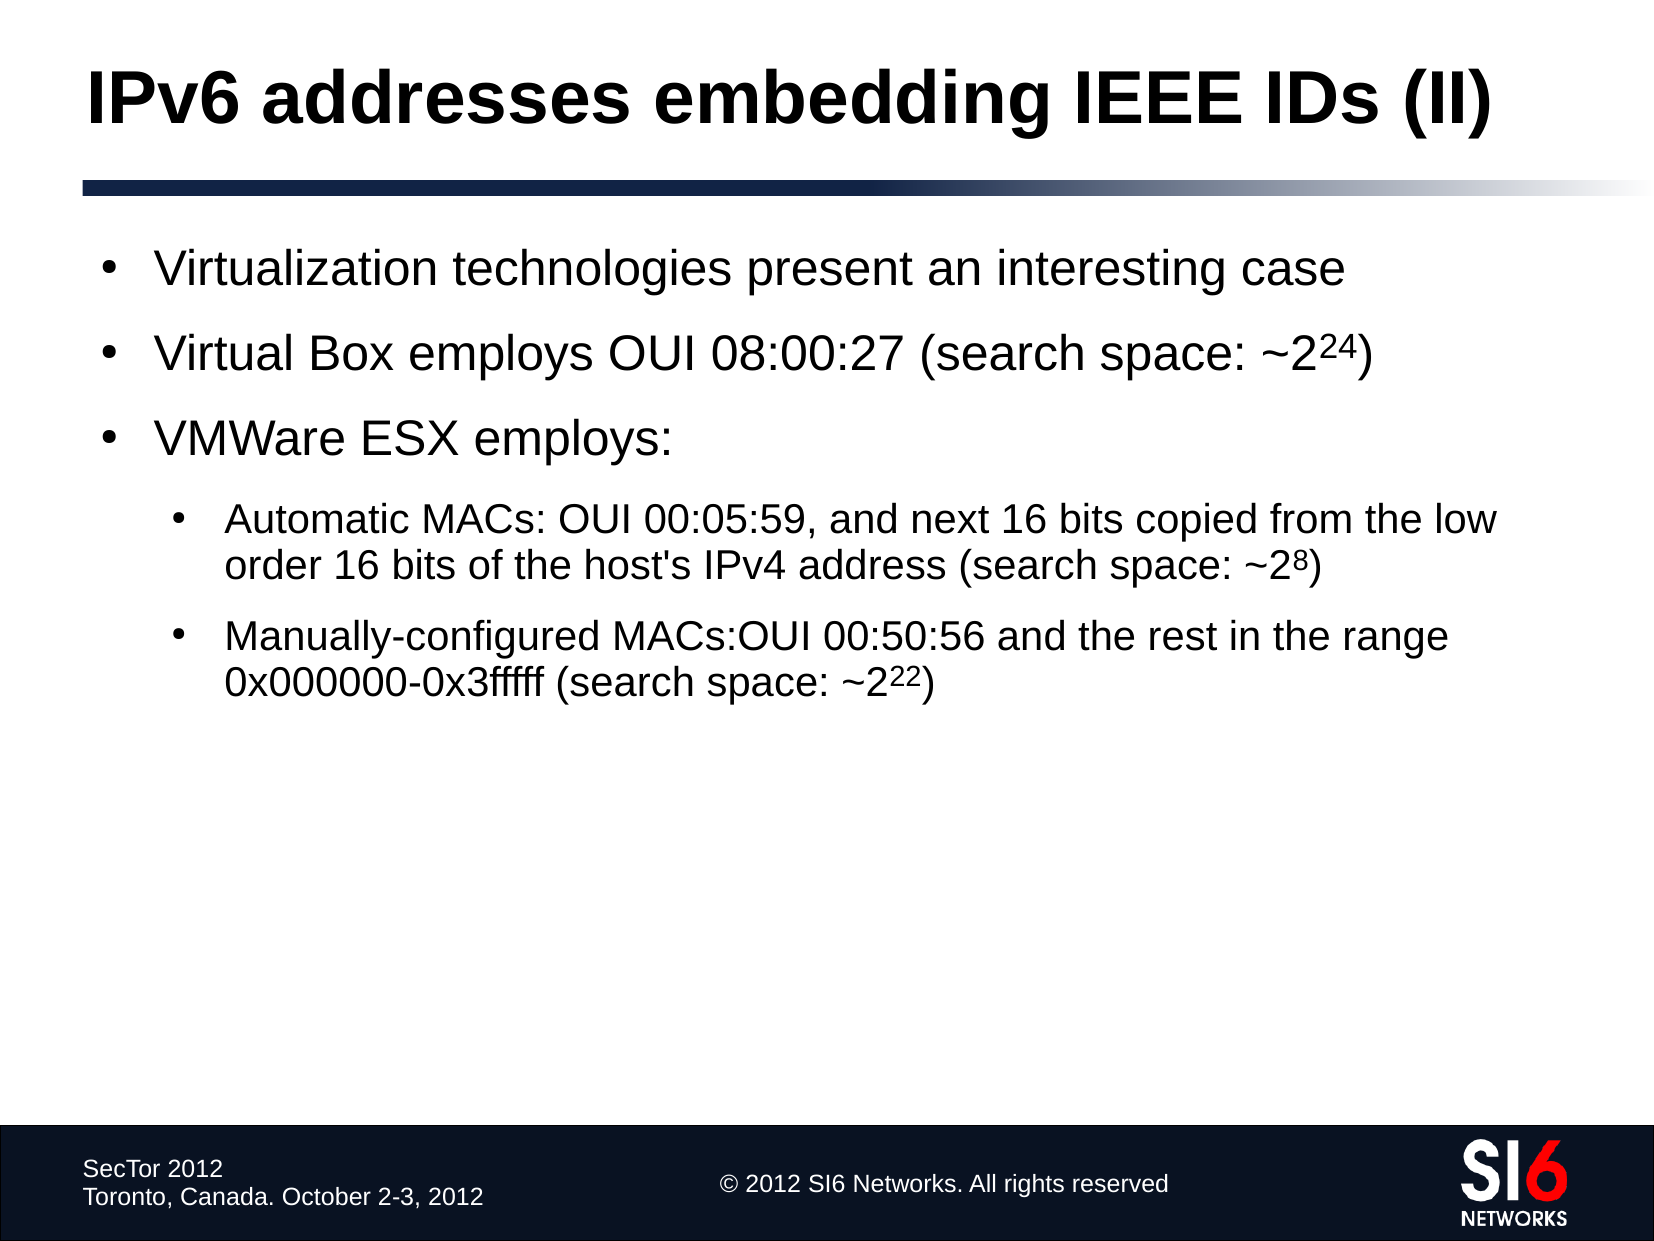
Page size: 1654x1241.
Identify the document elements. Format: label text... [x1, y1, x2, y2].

title IPv6 addresses embedding IEEE IDs (II) [86, 30, 1576, 166]
picture [1461, 1139, 1567, 1226]
list Virtualization technologies present an interesting case Virtual Box employs OUI 08:00:27 (search space: ~224) VMWare ESX employs: Automatic MACs: OUI 00:05:59, and next 16 bits copied from the low order 16 bits of the host's IPv4 address (search space: ~28) Manually-configured MACs:OUI 00:50:56 and the rest in the range 0x000000-0x3fffff (search space: ~222) [82, 240, 1571, 1059]
